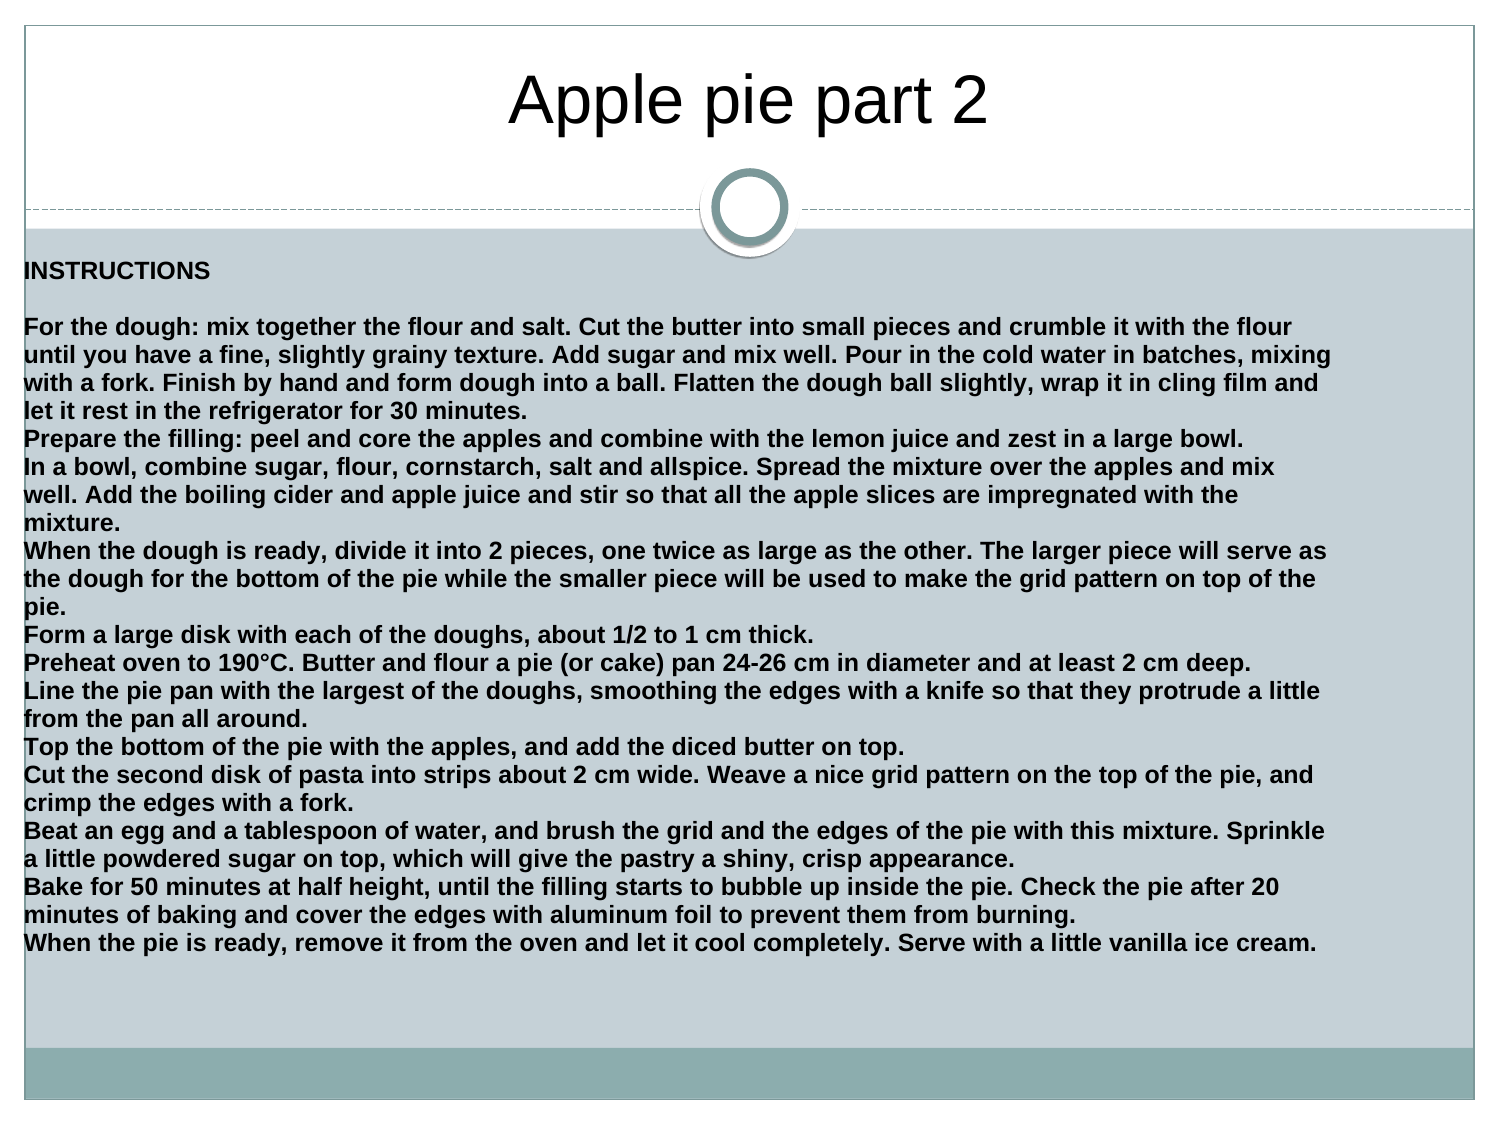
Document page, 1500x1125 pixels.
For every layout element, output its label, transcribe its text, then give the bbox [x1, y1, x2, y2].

text_box INSTRUCTIONS For the dough: mix together the flour and salt. Cut the butter into small pieces and crumble it with the flour until you have a fine, slightly grainy texture. Add sugar and mix well. Pour in the cold water in batches, mixing with a fork. Finish by hand and form dough into a ball. Flatten the dough ball slightly, wrap it in cling film and let it rest in the refrigerator for 30 minutes. Prepare the filling: peel and core the apples and combine with the lemon juice and zest in a large bowl. In a bowl, combine sugar, flour, cornstarch, salt and allspice. Spread the mixture over the apples and mix well. Add the boiling cider and apple juice and stir so that all the apple slices are impregnated with the mixture. When the dough is ready, divide it into 2 pieces, one twice as large as the other. The larger piece will serve as the dough for the bottom of the pie while the smaller piece will be used to make the grid pattern on top of the pie. Form a large disk with each of the doughs, about 1/2 to 1 cm thick. Preheat oven to 190°C. Butter and flour a pie (or cake) pan 24-26 cm in diameter and at least 2 cm deep. Line the pie pan with the largest of the doughs, smoothing the edges with a knife so that they protrude a little from the pan all around. Top the bottom of the pie with the apples, and add the diced butter on top. Cut the second disk of pasta into strips about 2 cm wide. Weave a nice grid pattern on the top of the pie, and crimp the edges with a fork. Beat an egg and a tablespoon of water, and brush the grid and the edges of the pie with this mixture. Sprinkle a little powdered sugar on top, which will give the pastry a shiny, crisp appearance. Bake for 50 minutes at half height, until the filling starts to bubble up inside the pie. Check the pie after 20 minutes of baking and cover the edges with aluminum foil to prevent them from burning. When the pie is ready, remove it from the oven and let it cool completely. Serve with a little vanilla ice cream. [23, 228, 1335, 957]
title Apple pie part 2 [49, 37, 1450, 162]
